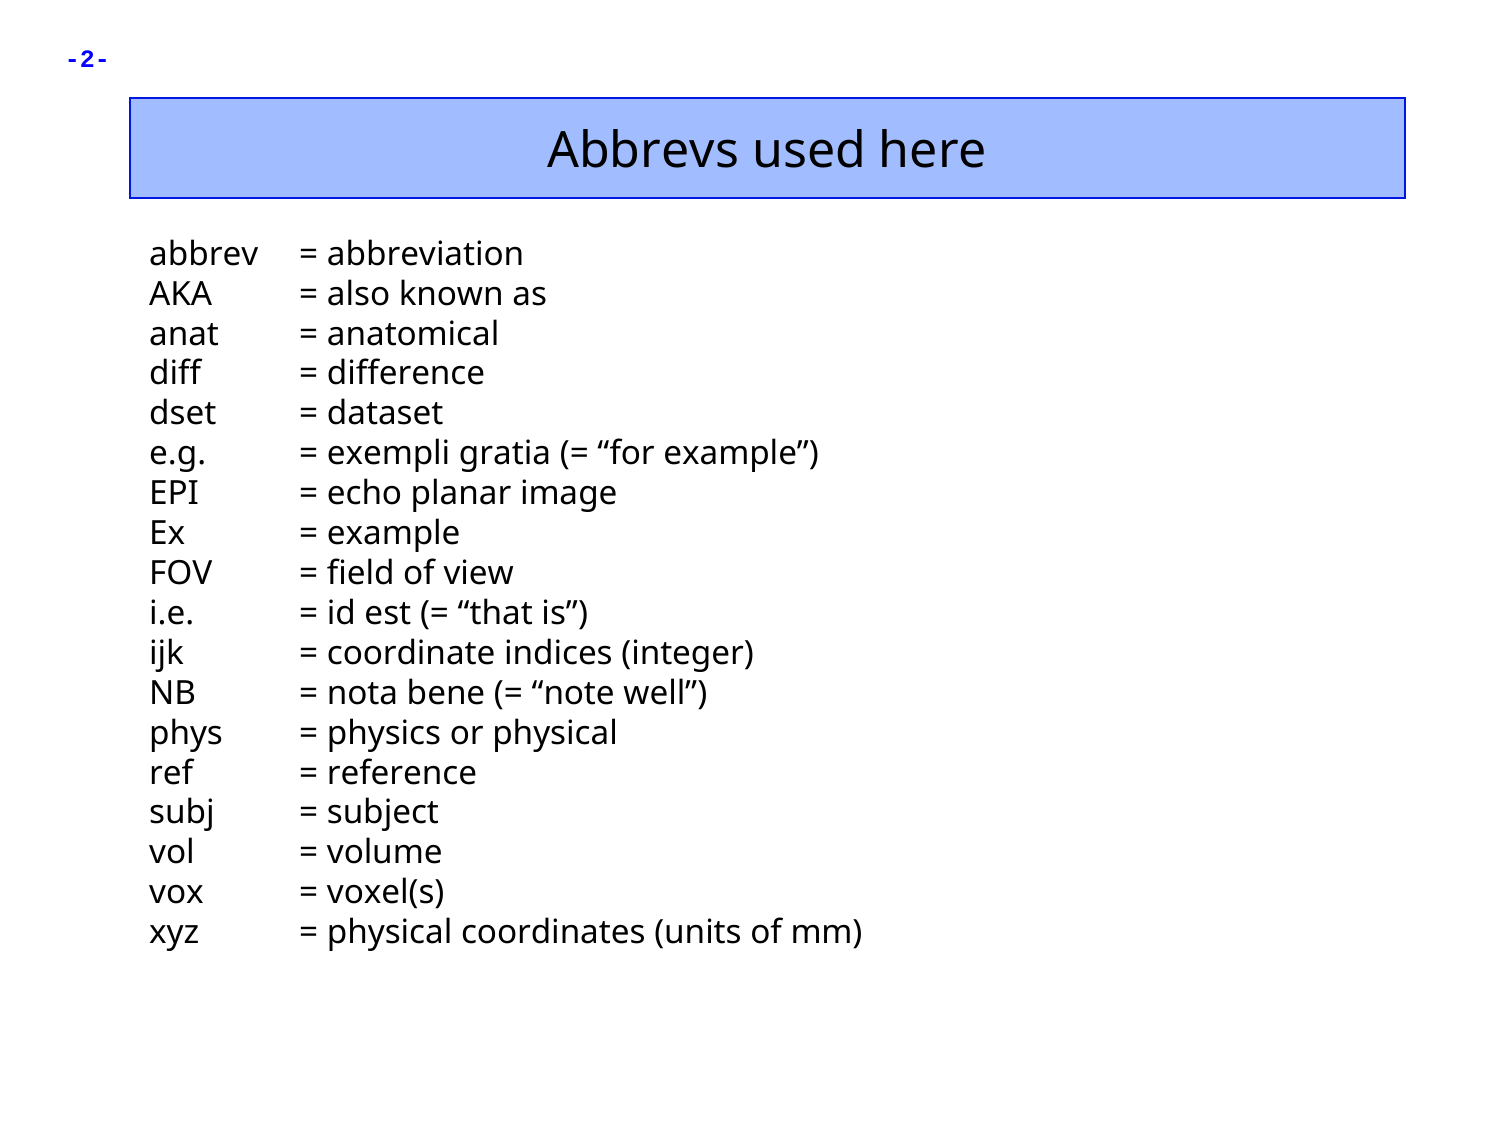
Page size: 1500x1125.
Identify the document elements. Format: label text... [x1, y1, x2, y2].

text_box abbrev = abbreviation AKA = also known as anat = anatomical diff = difference dset = dataset e.g. = exempli gratia (= “for example”) EPI = echo planar image Ex = example FOV = field of view i.e. = id est (= “that is”) ijk = coordinate indices (integer) NB = nota bene (= “note well”) phys = physics or physical ref = reference subj = subject vol = volume vox = voxel(s) xyz = physical coordinates (units of mm) [134, 224, 1387, 959]
text_box Abbrevs used here [130, 98, 1405, 198]
